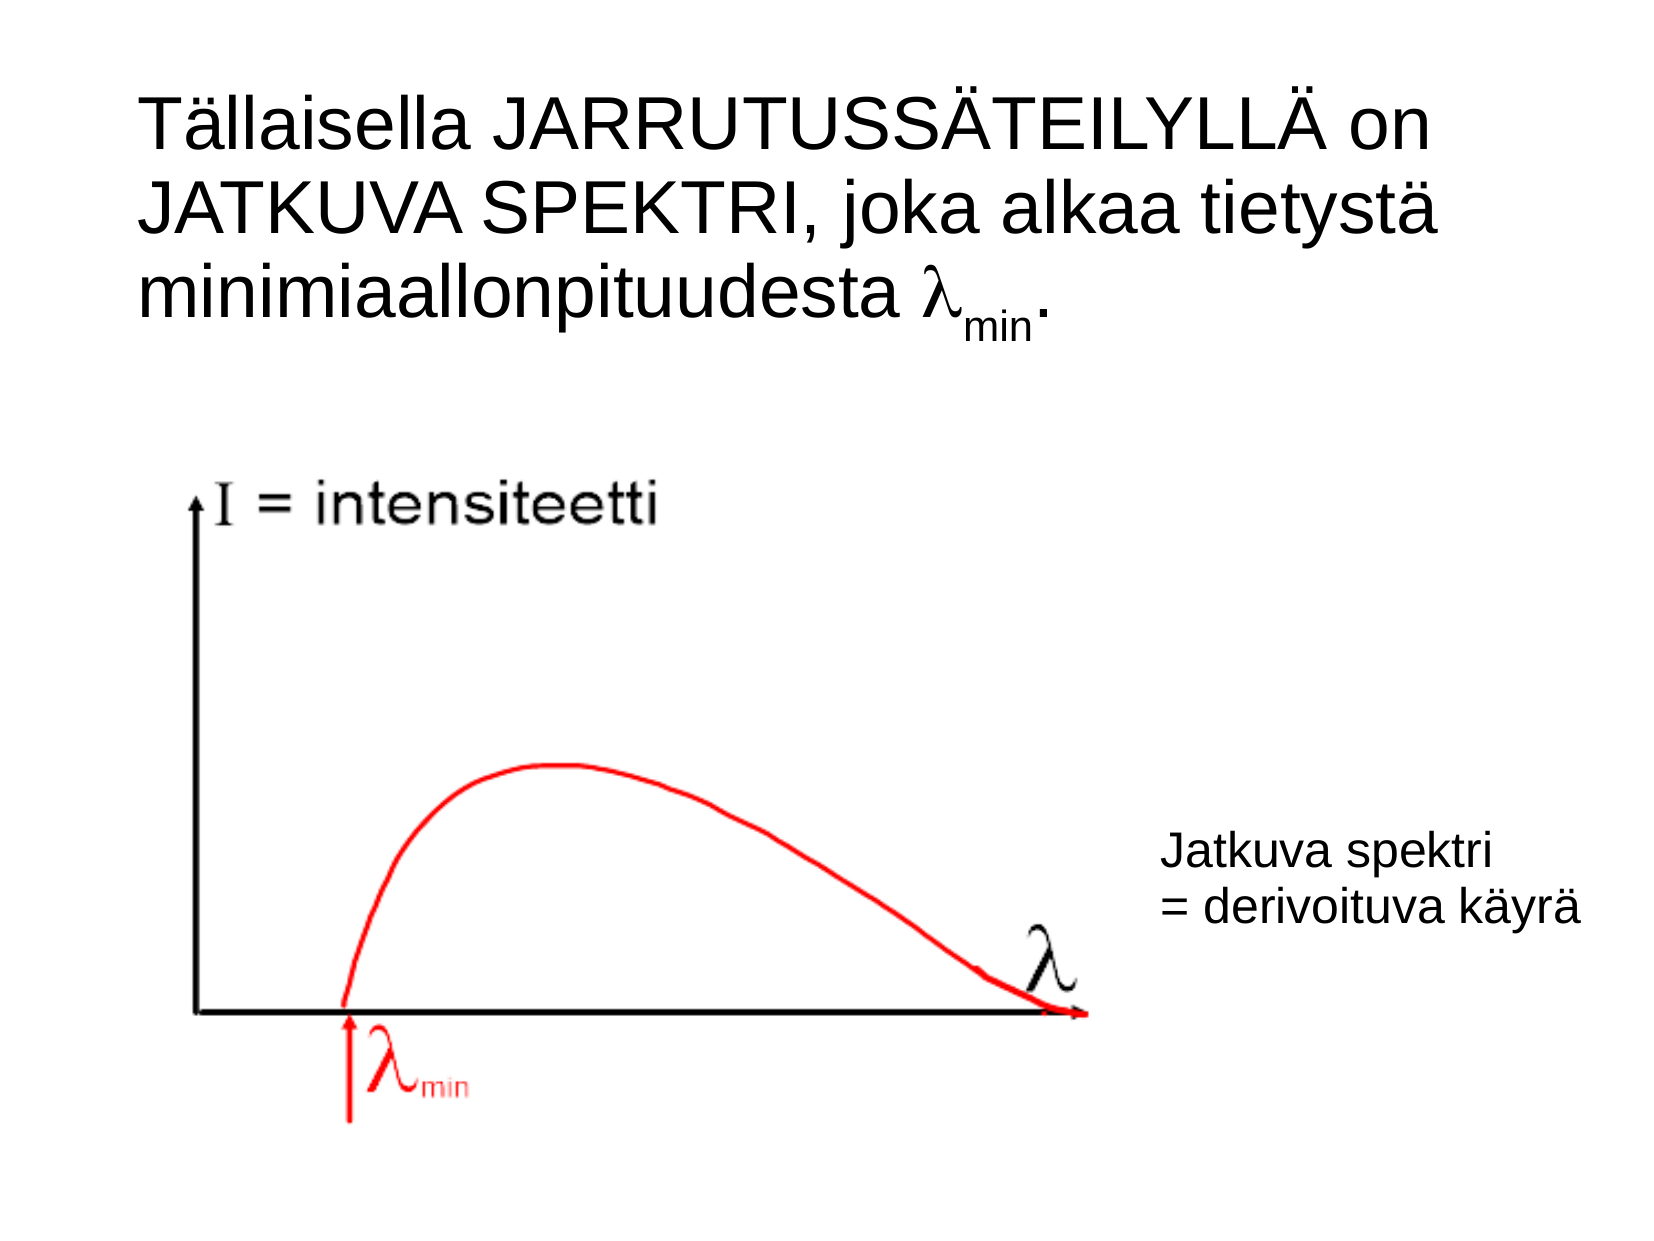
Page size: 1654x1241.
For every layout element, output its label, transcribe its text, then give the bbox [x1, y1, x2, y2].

text_box Jatkuva spektri = derivoituva käyrä [1145, 814, 1654, 945]
text_box Tällaisella JARRUTUSSÄTEILYLLÄ on JATKUVA SPEKTRI, joka alkaa tietystä minimiaallonpituudesta lmin. [122, 73, 1512, 367]
picture [141, 435, 1137, 1146]
